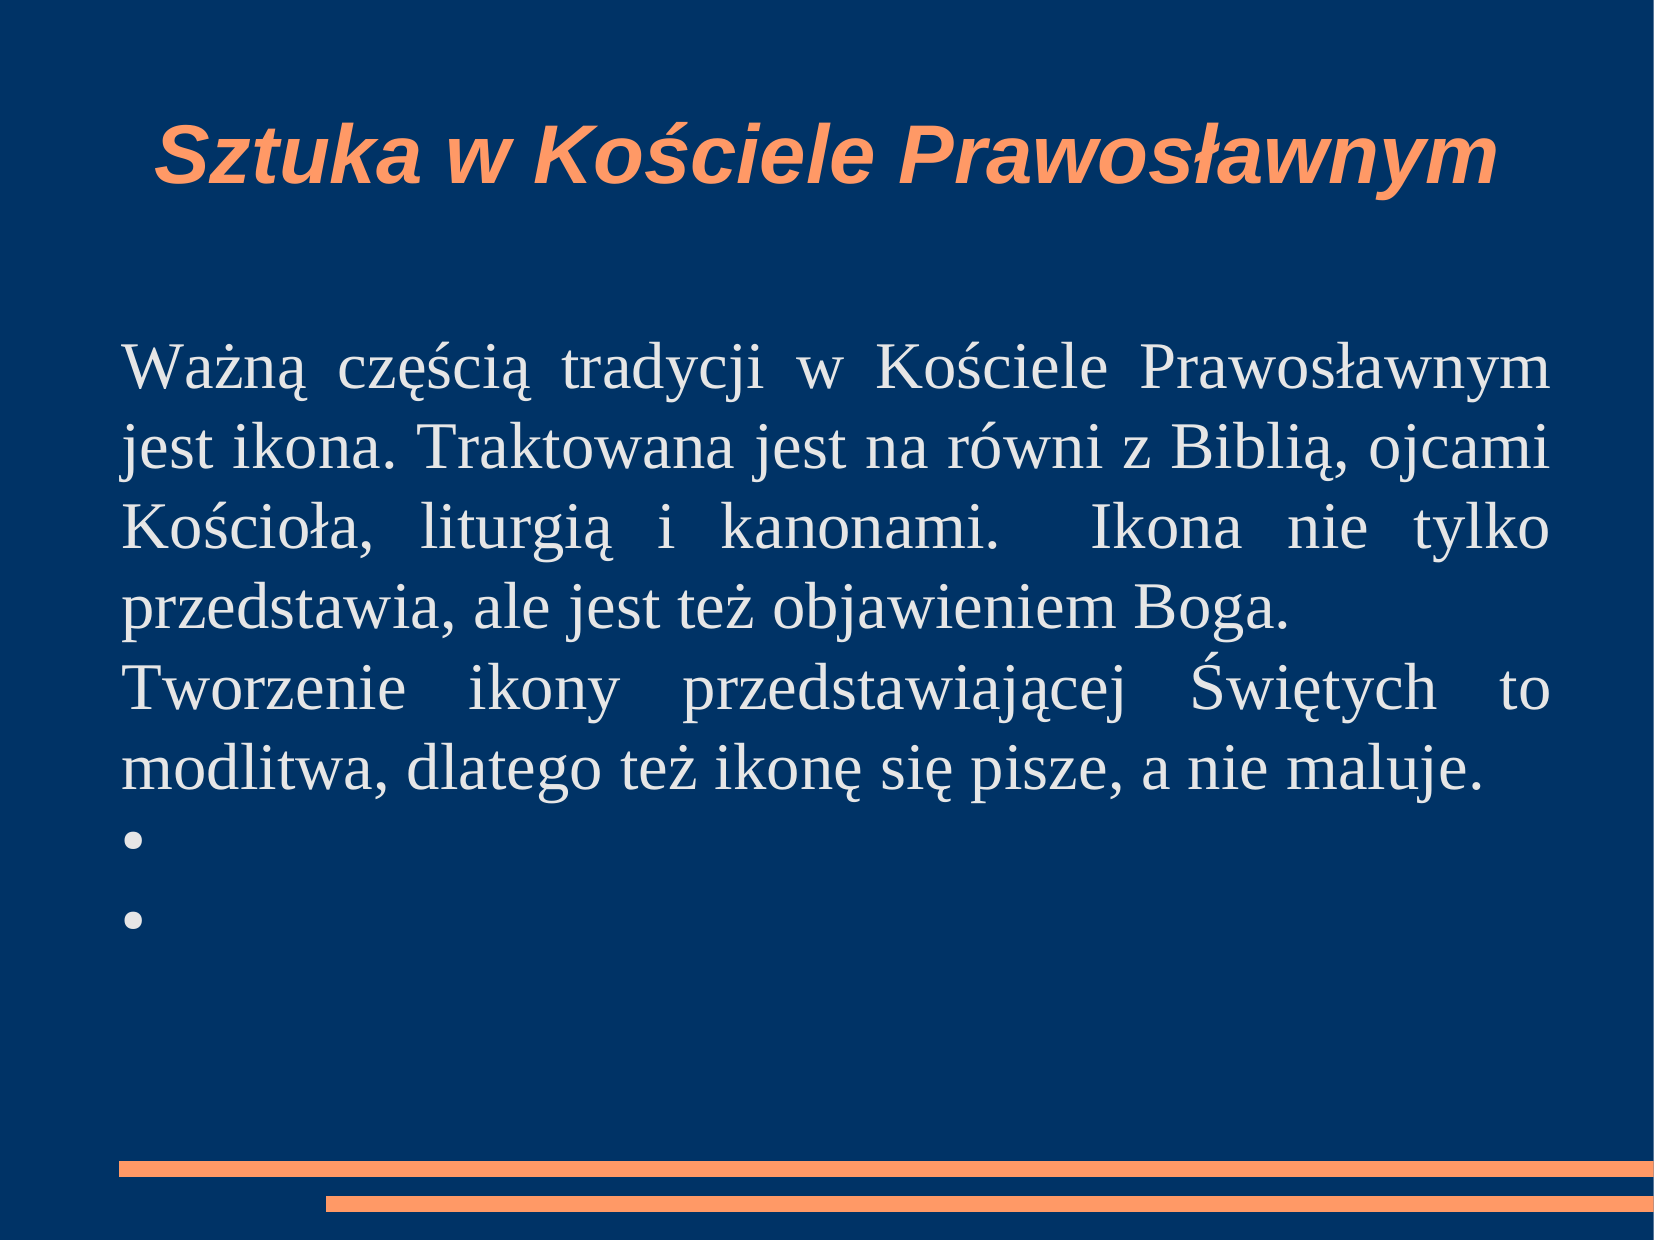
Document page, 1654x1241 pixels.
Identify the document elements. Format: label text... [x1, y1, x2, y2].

list Ważną częścią tradycji w Kościele Prawosławnym jest ikona. Traktowana jest na równi z Biblią, ojcami Kościoła, liturgią i kanonami. Ikona nie tylko przedstawia, ale jest też objawieniem Boga. Tworzenie ikony przedstawiającej Świętych to modlitwa, dlatego też ikonę się pisze, a nie maluje. [121, 322, 1561, 1132]
title Sztuka w Kościele Prawosławnym [121, 46, 1534, 254]
